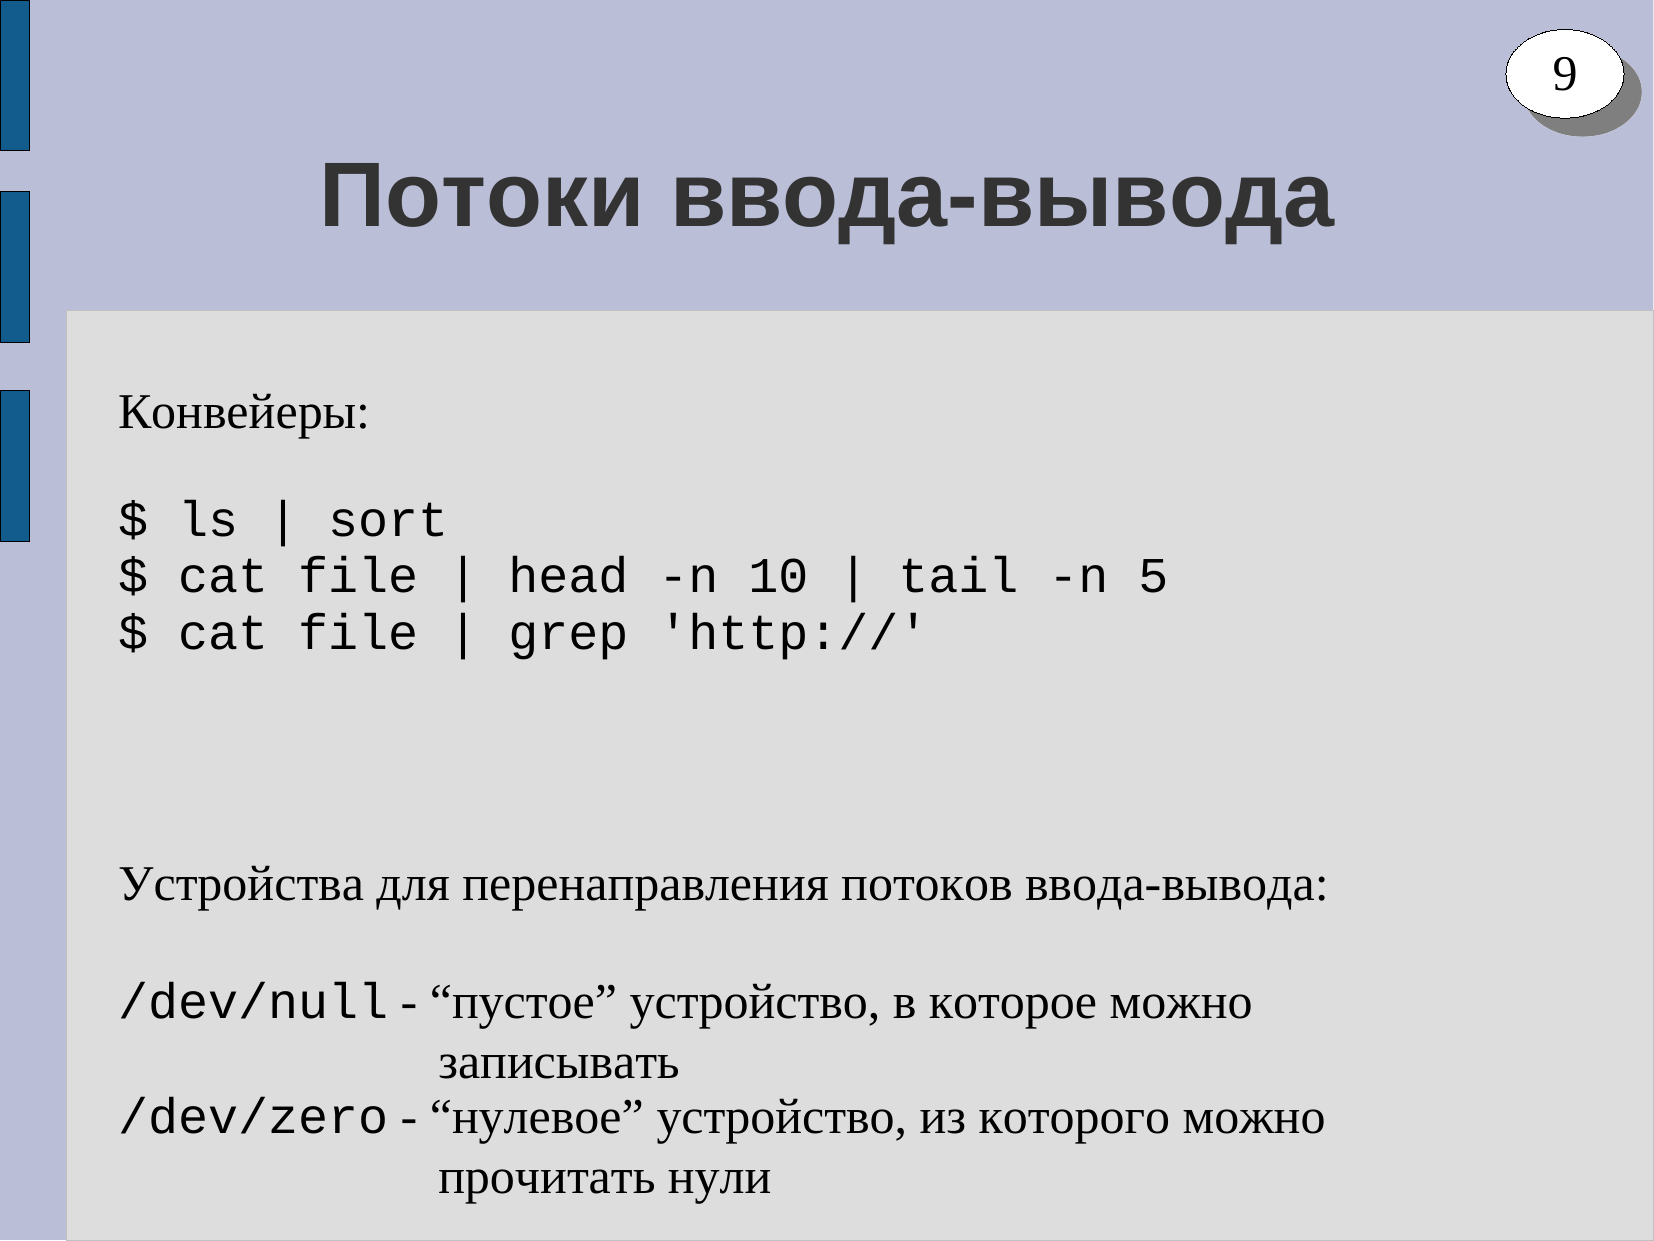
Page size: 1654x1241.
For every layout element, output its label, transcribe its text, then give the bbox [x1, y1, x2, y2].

title Потоки ввода-вывода [121, 91, 1534, 299]
text_box Устройства для перенаправления потоков ввода-вывода: [118, 856, 1330, 912]
text_box 9 [1505, 29, 1625, 119]
text_box /dev/null - “пустое” устройство, в которое можно записывать /dev/zero - “нулевое” устройство, из которого можно прочитать нули [118, 974, 1326, 1205]
text_box Конвейеры: $ ls | sort $ cat file | head -n 10 | tail -n 5 $ cat file | grep 'http://' [118, 383, 1169, 665]
